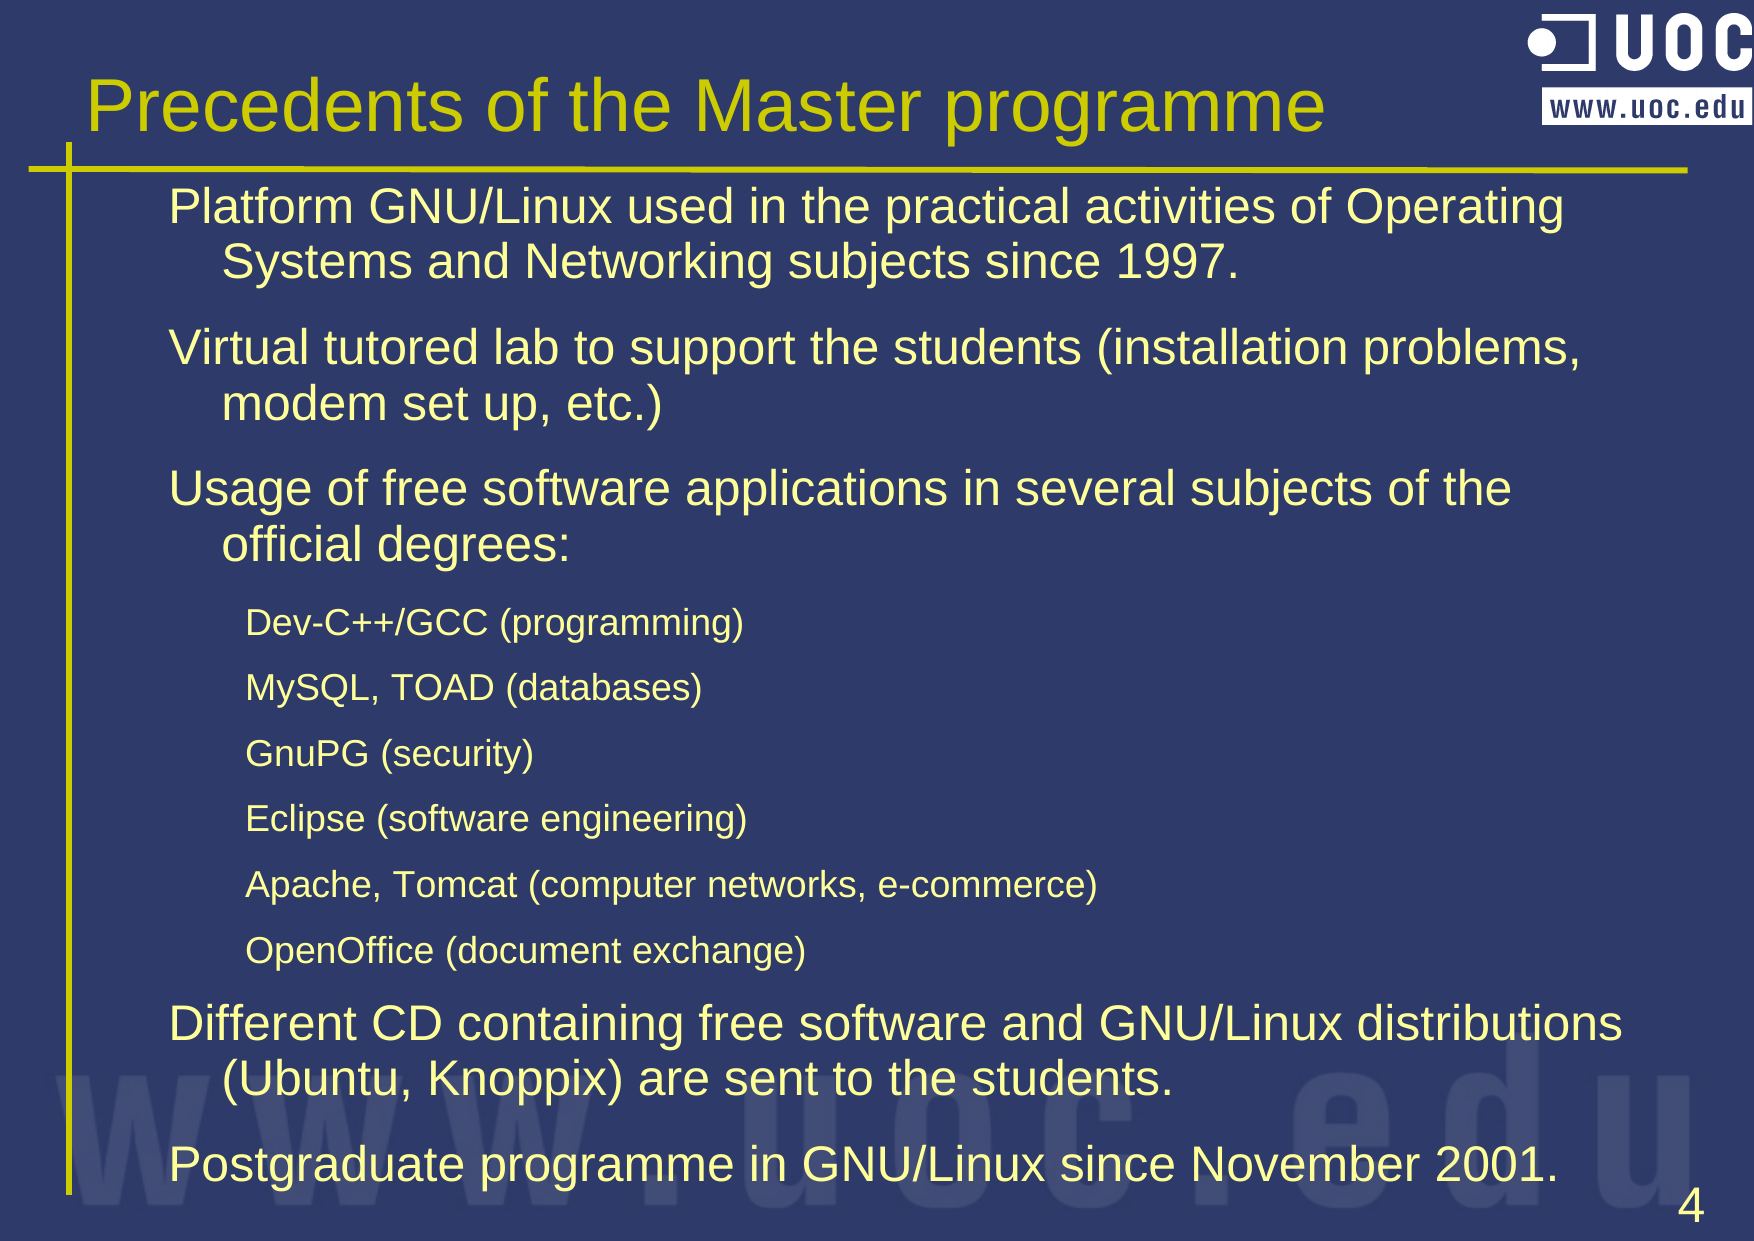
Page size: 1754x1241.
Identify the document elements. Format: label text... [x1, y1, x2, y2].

text_box Precedents of the Master programme [85, 63, 1332, 151]
text_box <número> [1677, 1177, 1754, 1234]
picture [0, 0, 1754, 1241]
list Platform GNU/Linux used in the practical activities of Operating Systems and Networking subjects since 1997. Virtual tutored lab to support the students (installation problems, modem set up, etc.) Usage of free software applications in several subjects of the official degrees: Dev-C++/GCC (programming) MySQL, TOAD (databases) GnuPG (security) Eclipse (software engineering) Apache, Tomcat (computer networks, e-commerce) OpenOffice (document exchange) Different CD containing free software and GNU/Linux distributions (Ubuntu, Knoppix) are sent to the students. Postgraduate programme in GNU/Linux since November 2001. [150, 178, 1657, 1217]
